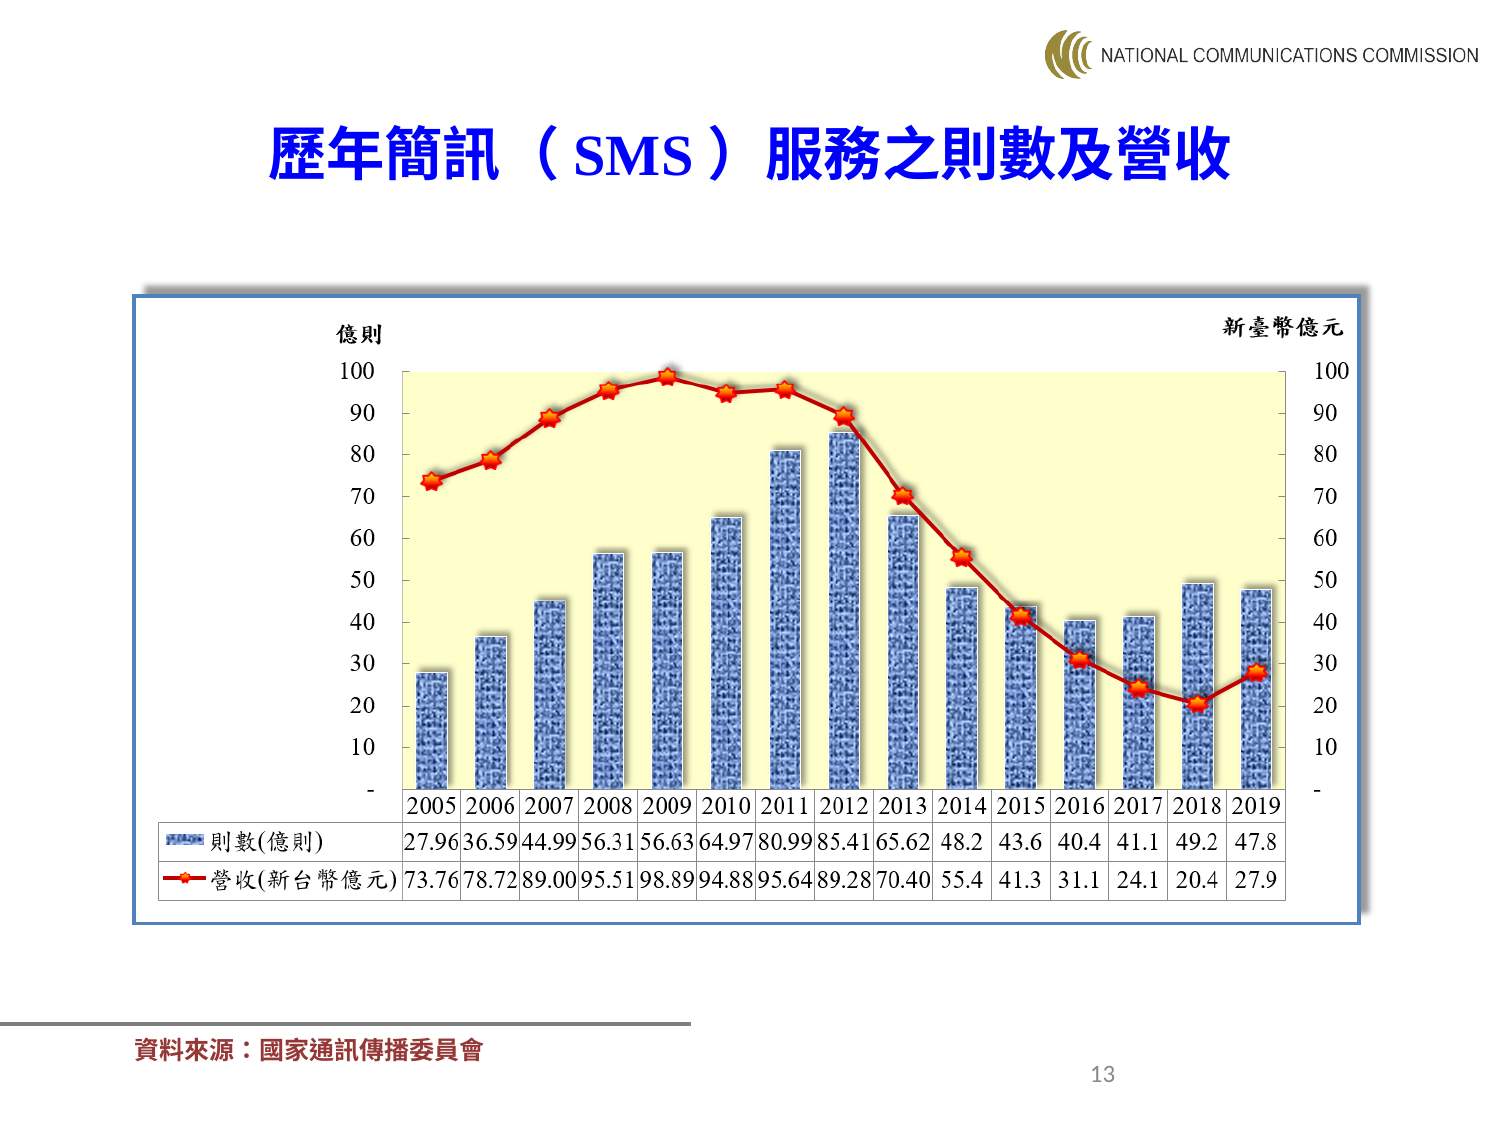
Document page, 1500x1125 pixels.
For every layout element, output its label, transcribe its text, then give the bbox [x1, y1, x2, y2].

picture [1045, 30, 1479, 79]
text_box [1074, 1042, 1426, 1103]
text_box 歷年簡訊（SMS）服務之則數及營收 [0, 90, 1500, 216]
picture [132, 277, 1377, 925]
text_box 資料來源：國家通訊傳播委員會 [0, 1027, 703, 1073]
